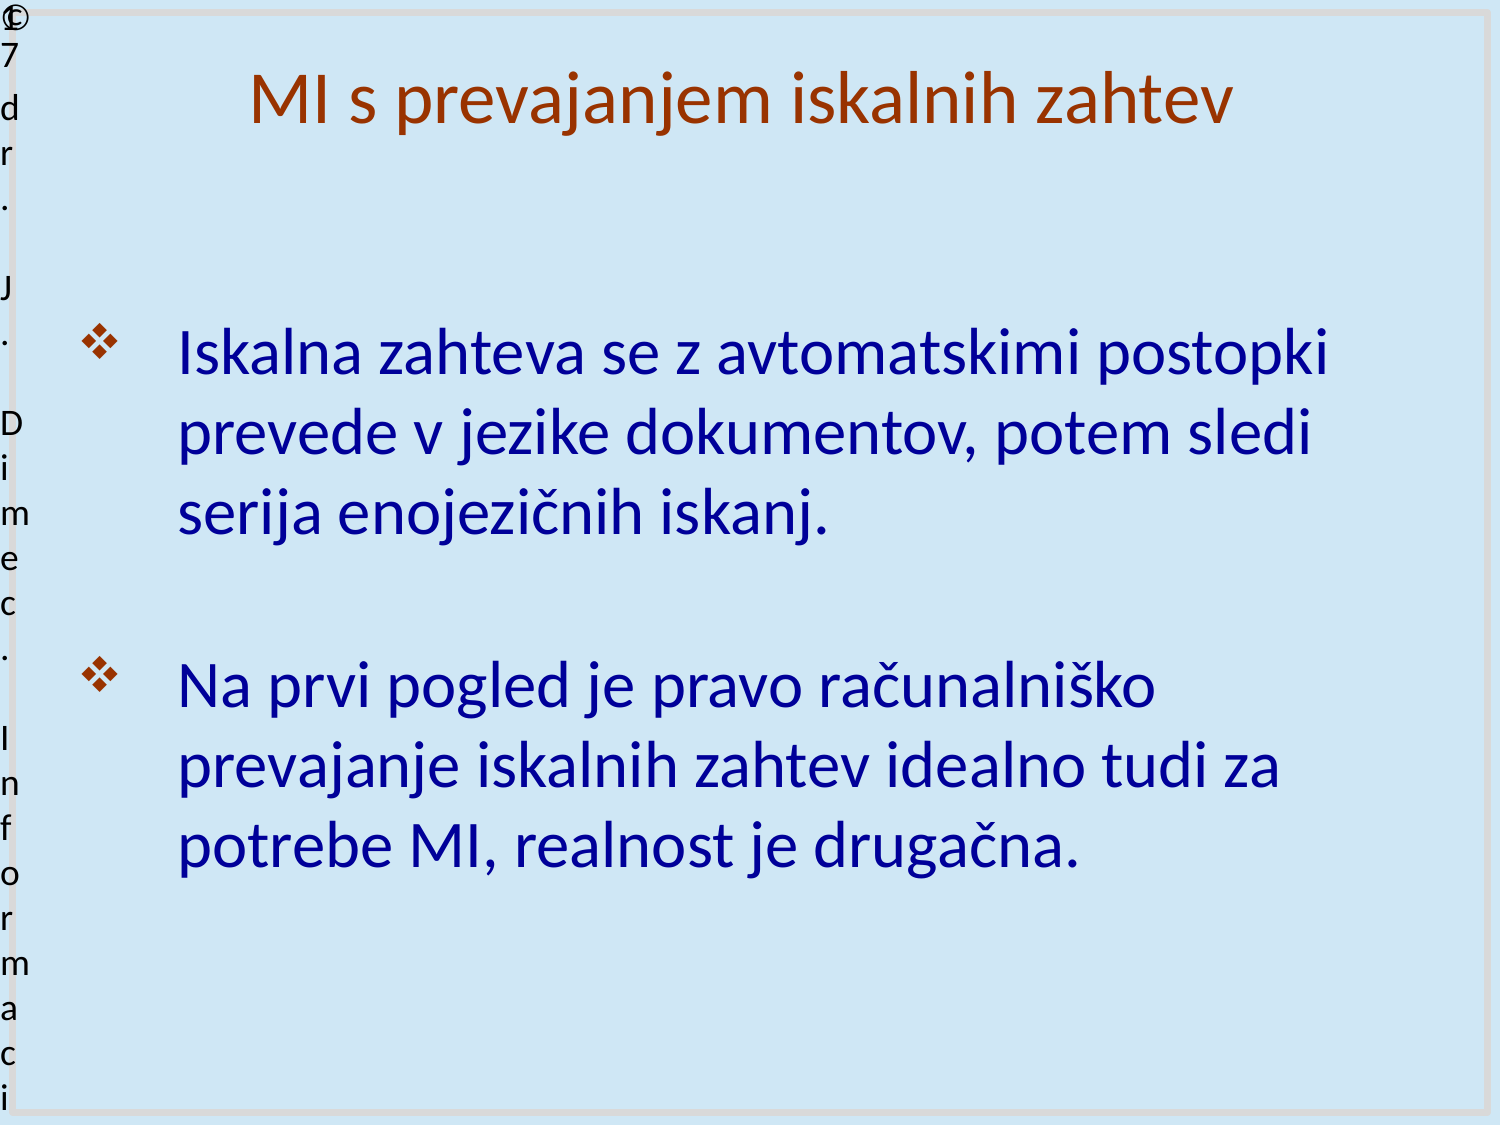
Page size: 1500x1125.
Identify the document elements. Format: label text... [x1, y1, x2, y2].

list Iskalna zahteva se z avtomatskimi postopki prevede v jezike dokumentov, potem sledi serija enojezičnih iskanj. Na prvi pogled je pravo računalniško prevajanje iskalnih zahtev idealno tudi za potrebe MI, realnost je drugačna. [62, 299, 1438, 1088]
title MI s prevajanjem iskalnih zahtev [37, 24, 1463, 163]
